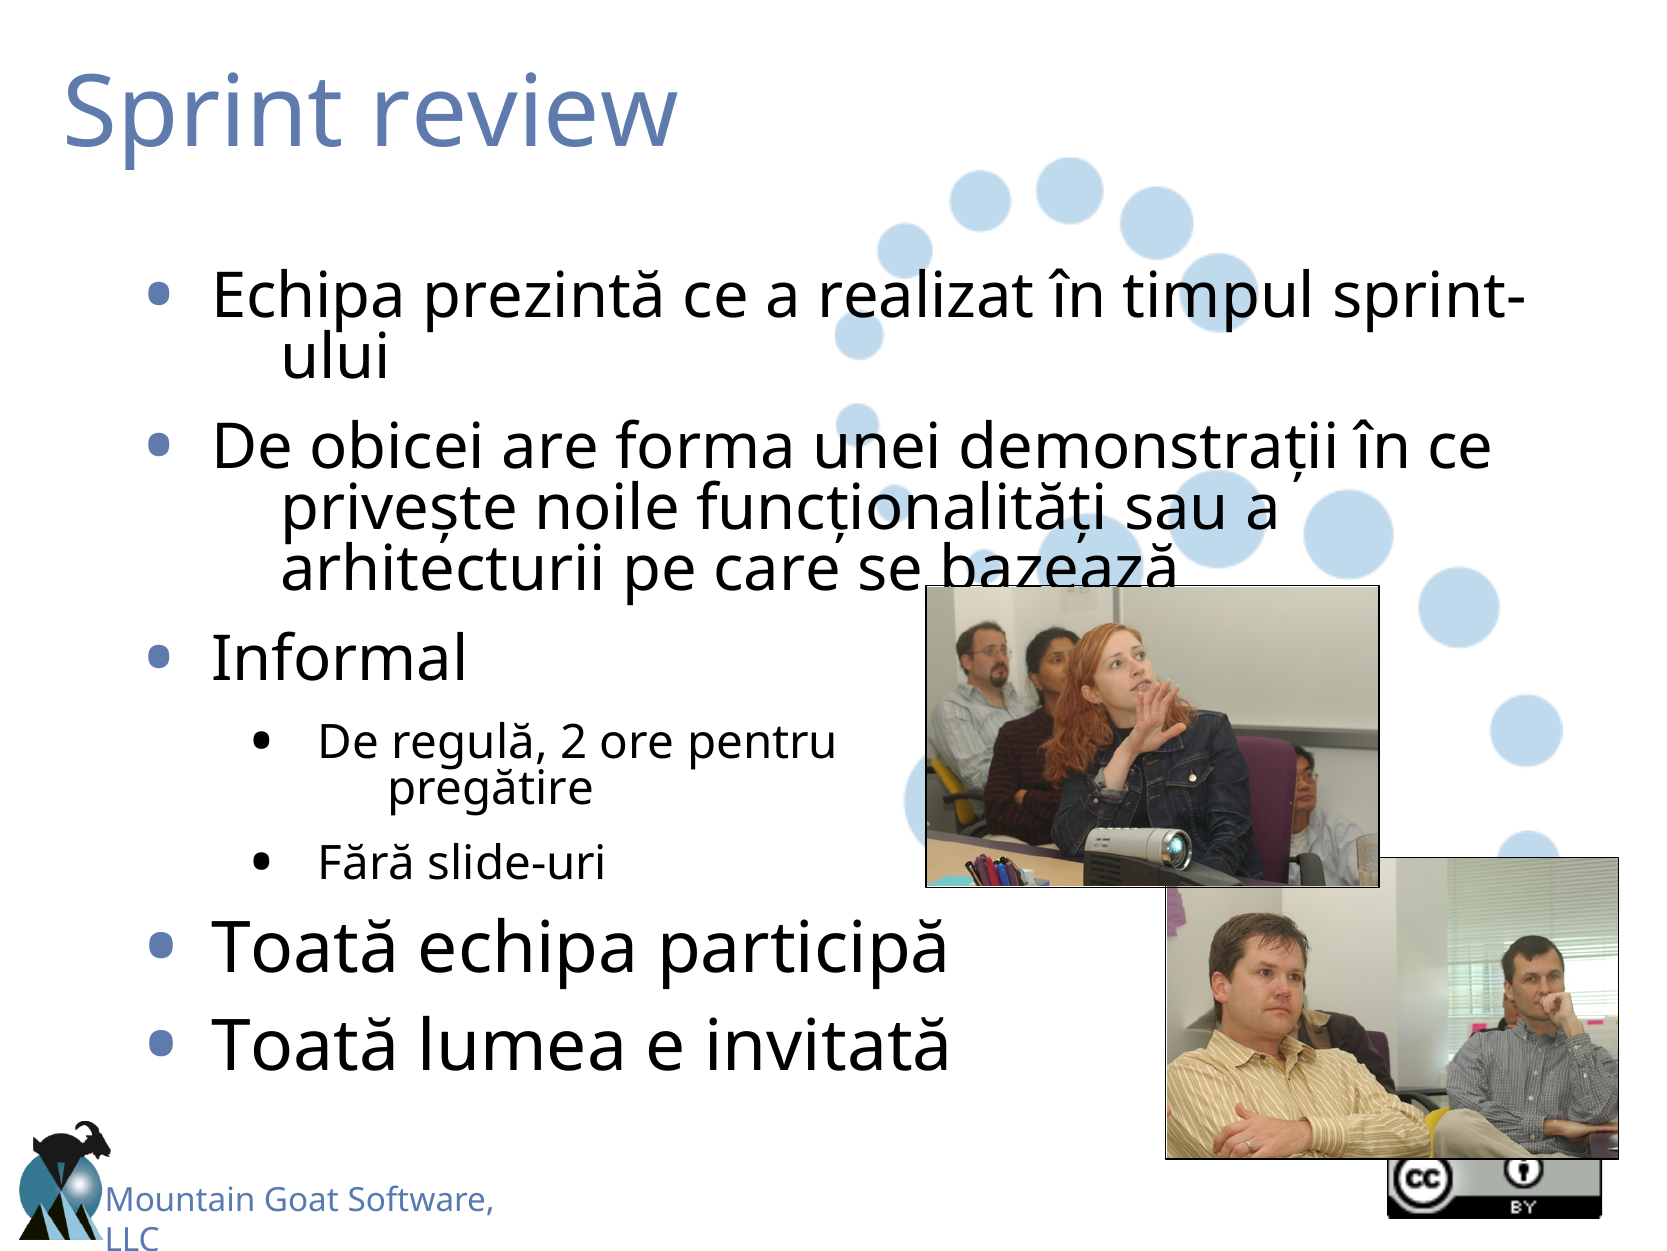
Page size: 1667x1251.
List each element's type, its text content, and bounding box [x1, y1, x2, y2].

title Sprint review [56, 18, 1609, 194]
picture [922, 583, 1620, 1160]
list Echipa prezintă ce a realizat în timpul sprint-ului De obicei are forma unei demonstrații în ce privește noile funcționalități sau a arhitecturii pe care se bazează Informal De regulă, 2 ore pentru pregătire Fără slide-uri Toată echipa participă Toată lumea e invitată [56, 262, 1609, 1096]
